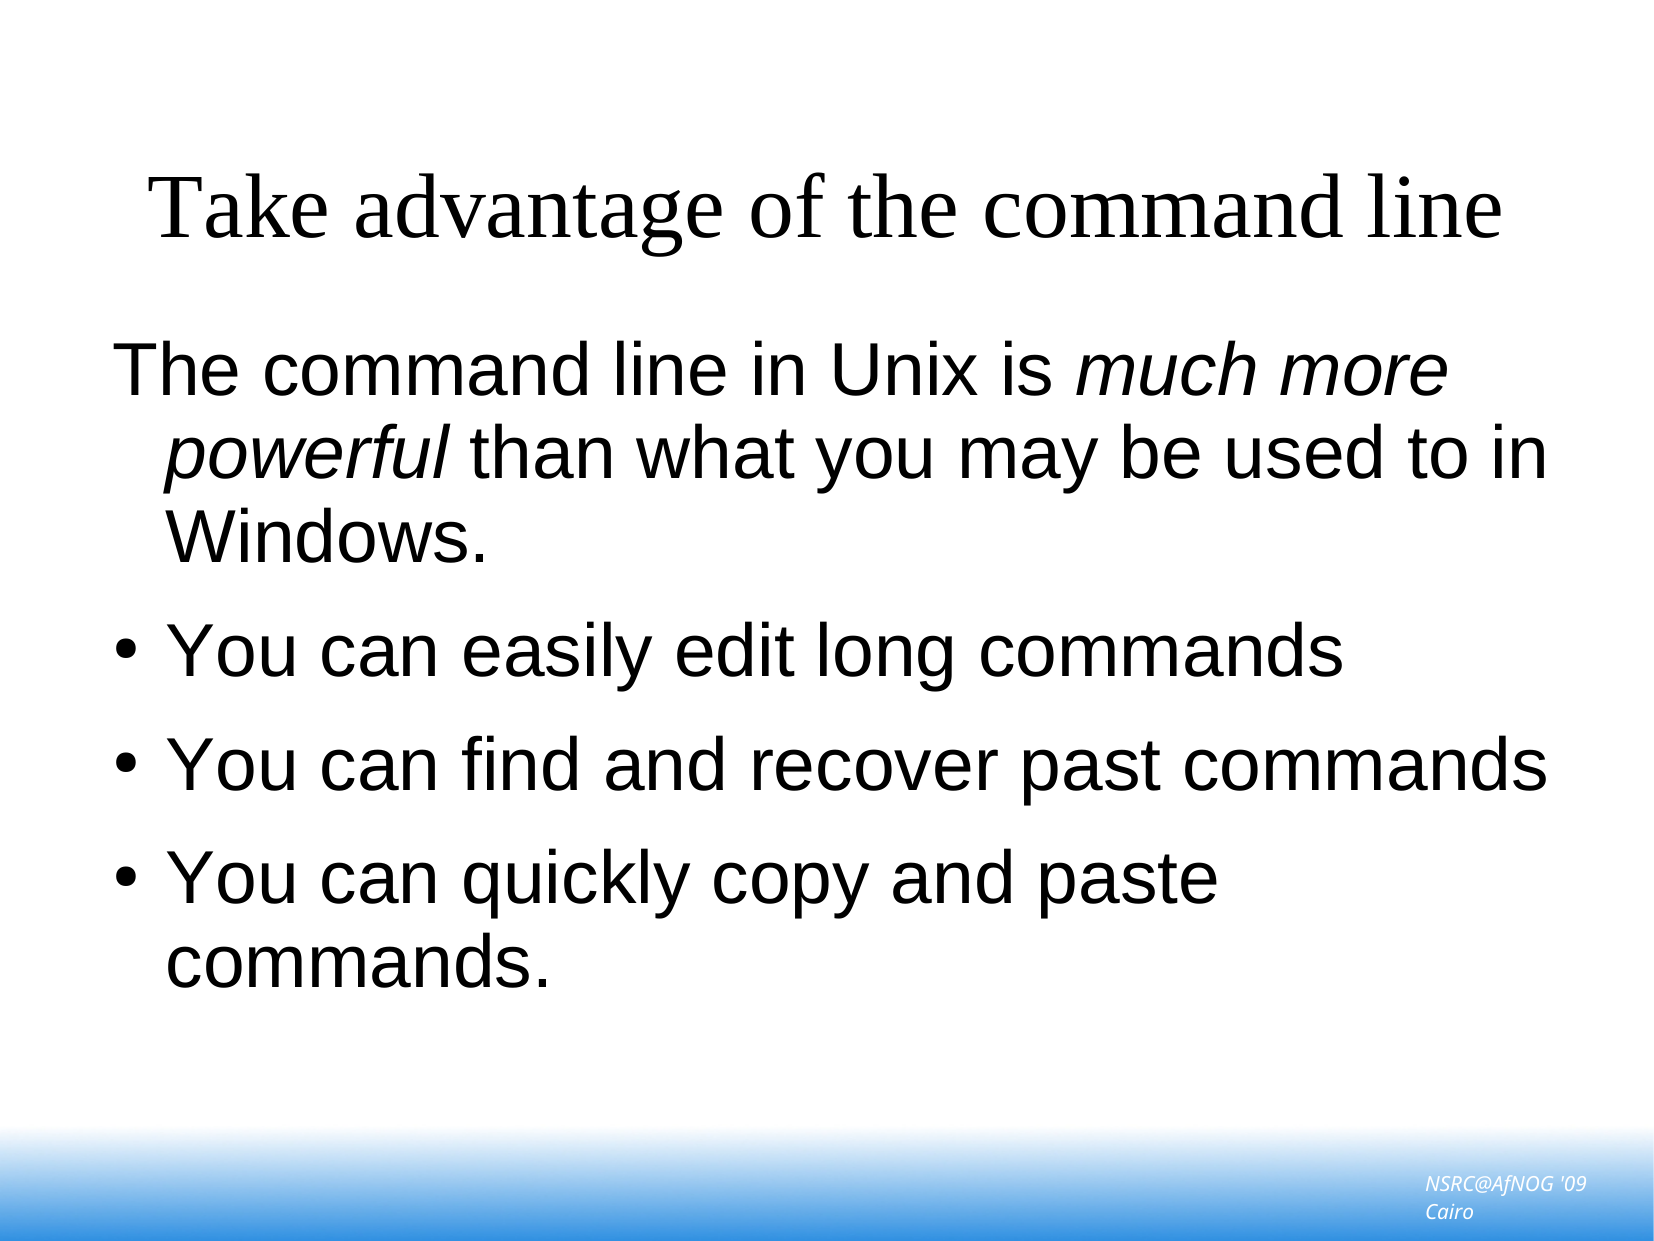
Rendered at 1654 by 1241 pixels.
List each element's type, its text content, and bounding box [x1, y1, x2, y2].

list The command line in Unix is much more powerful than what you may be used to in Windows. You can easily edit long commands You can find and recover past commands You can quickly copy and paste commands. [94, 327, 1595, 1088]
picture [0, 1124, 1654, 1241]
title Take advantage of the command line [121, 102, 1534, 310]
